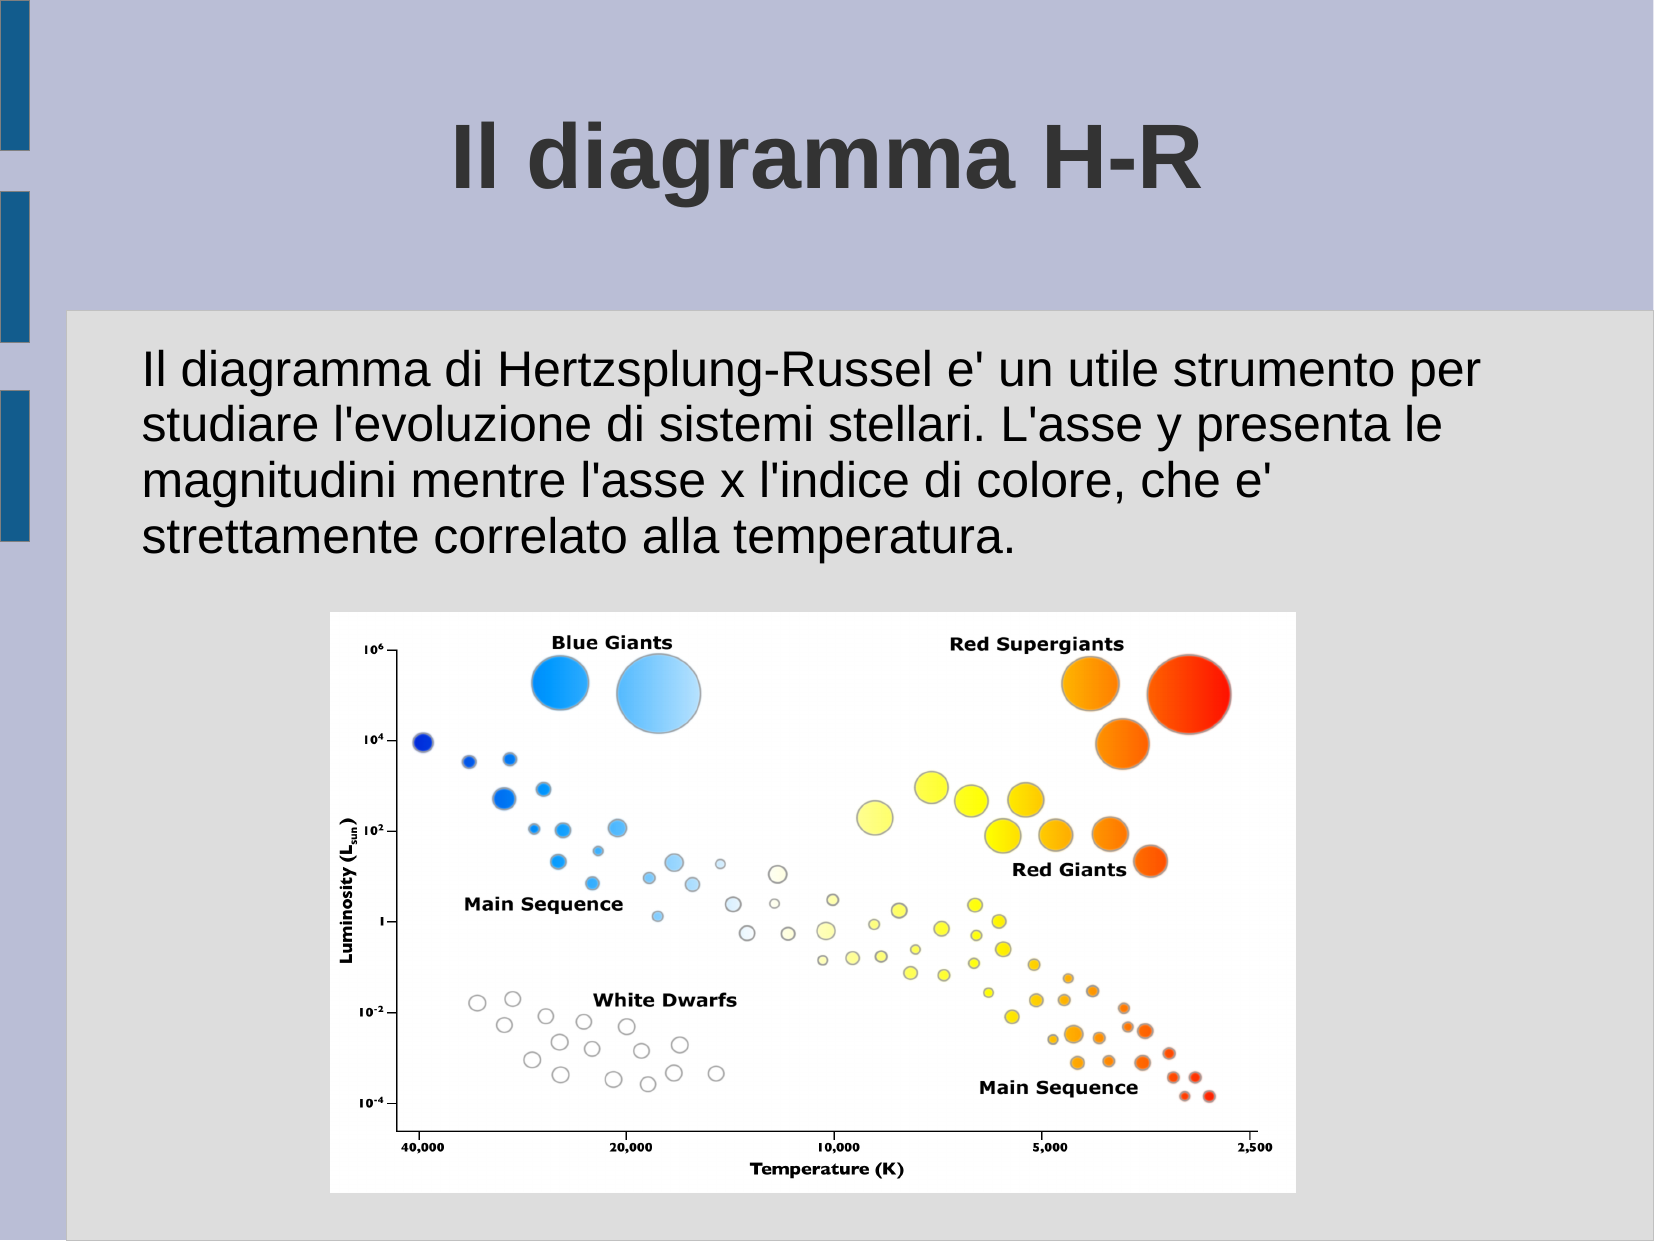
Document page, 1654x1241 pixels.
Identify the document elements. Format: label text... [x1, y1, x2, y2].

list Il diagramma di Hertzsplung-Russel e' un utile strumento per studiare l'evoluzione di sistemi stellari. L'asse y presenta le magnitudini mentre l'asse x l'indice di colore, che e' strettamente correlato alla temperatura. [70, 340, 1483, 1123]
title Il diagramma H-R [121, 52, 1534, 260]
picture [330, 612, 1296, 1193]
